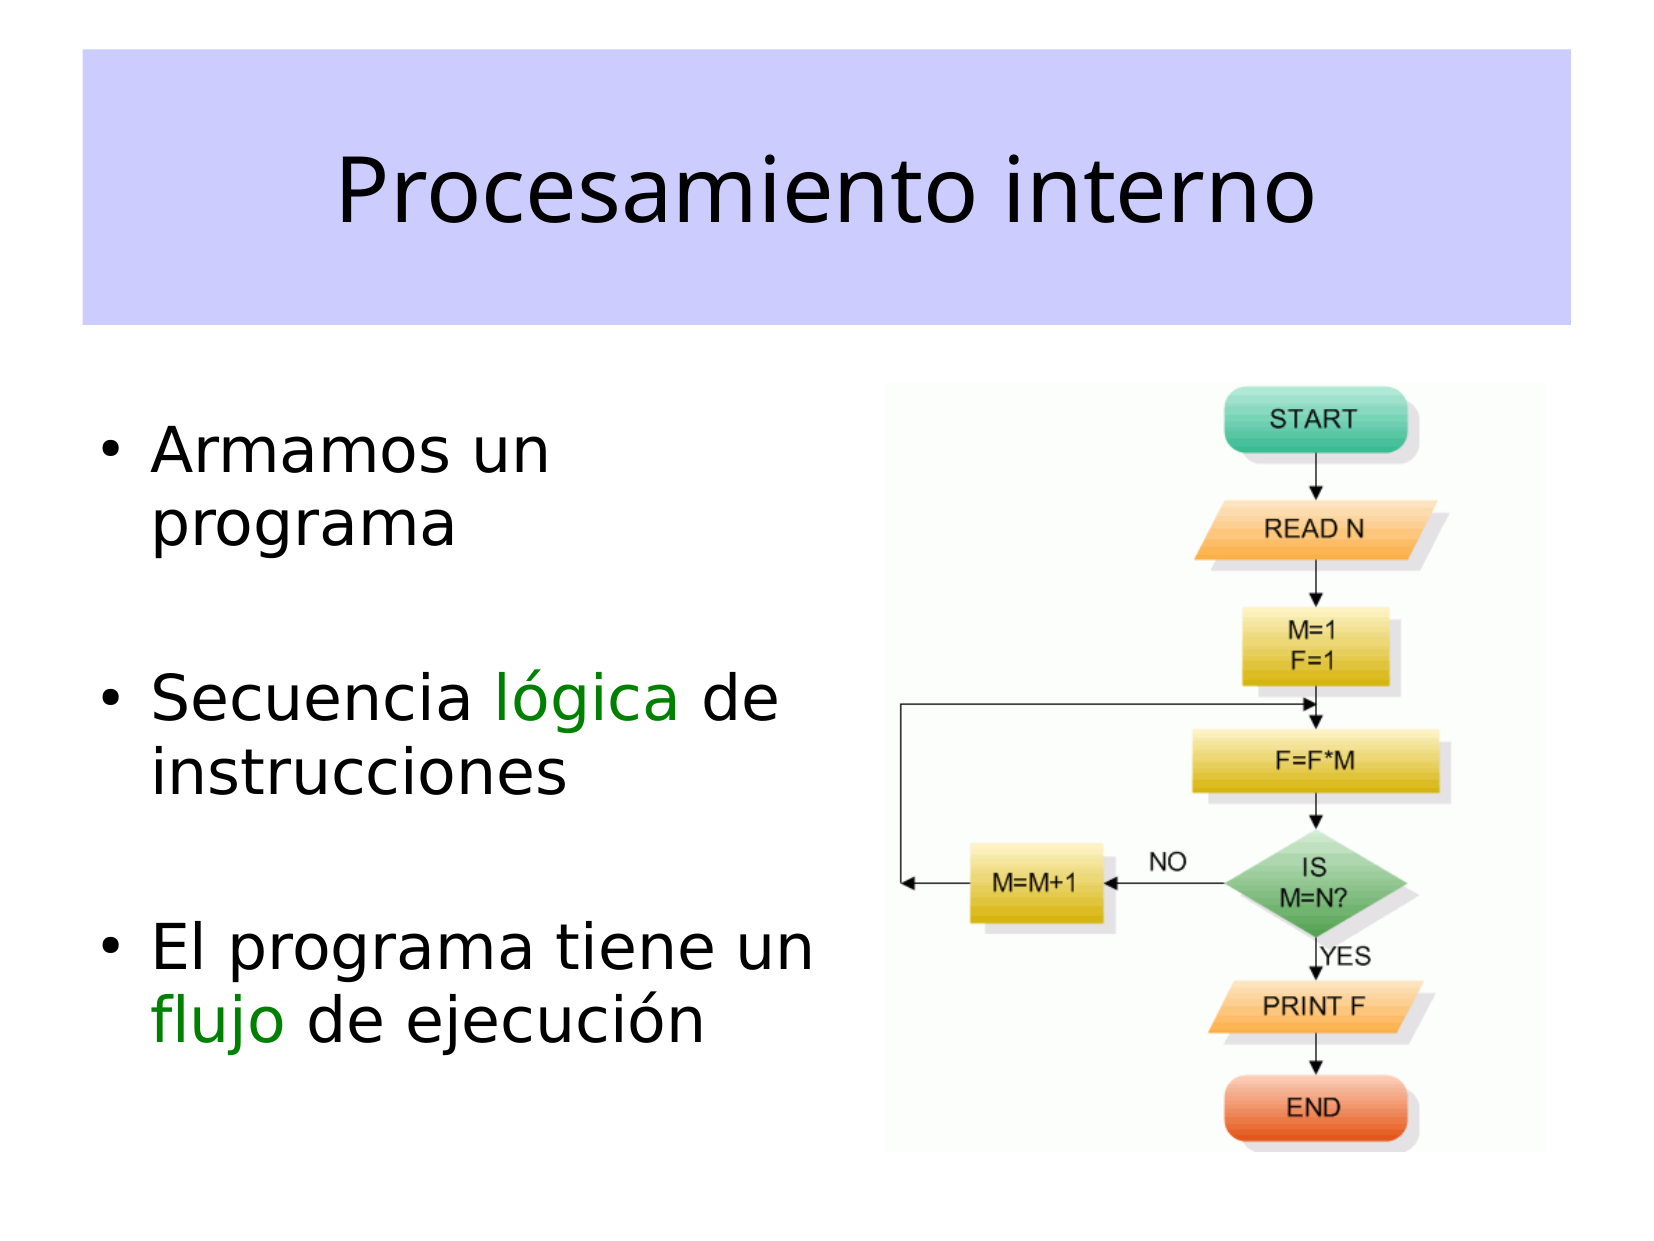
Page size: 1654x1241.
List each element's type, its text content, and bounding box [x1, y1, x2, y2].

list Armamos un programa Secuencia lógica de instrucciones El programa tiene un flujo de ejecución [82, 413, 827, 1109]
picture [885, 383, 1546, 1152]
title Procesamiento interno [82, 56, 1571, 318]
